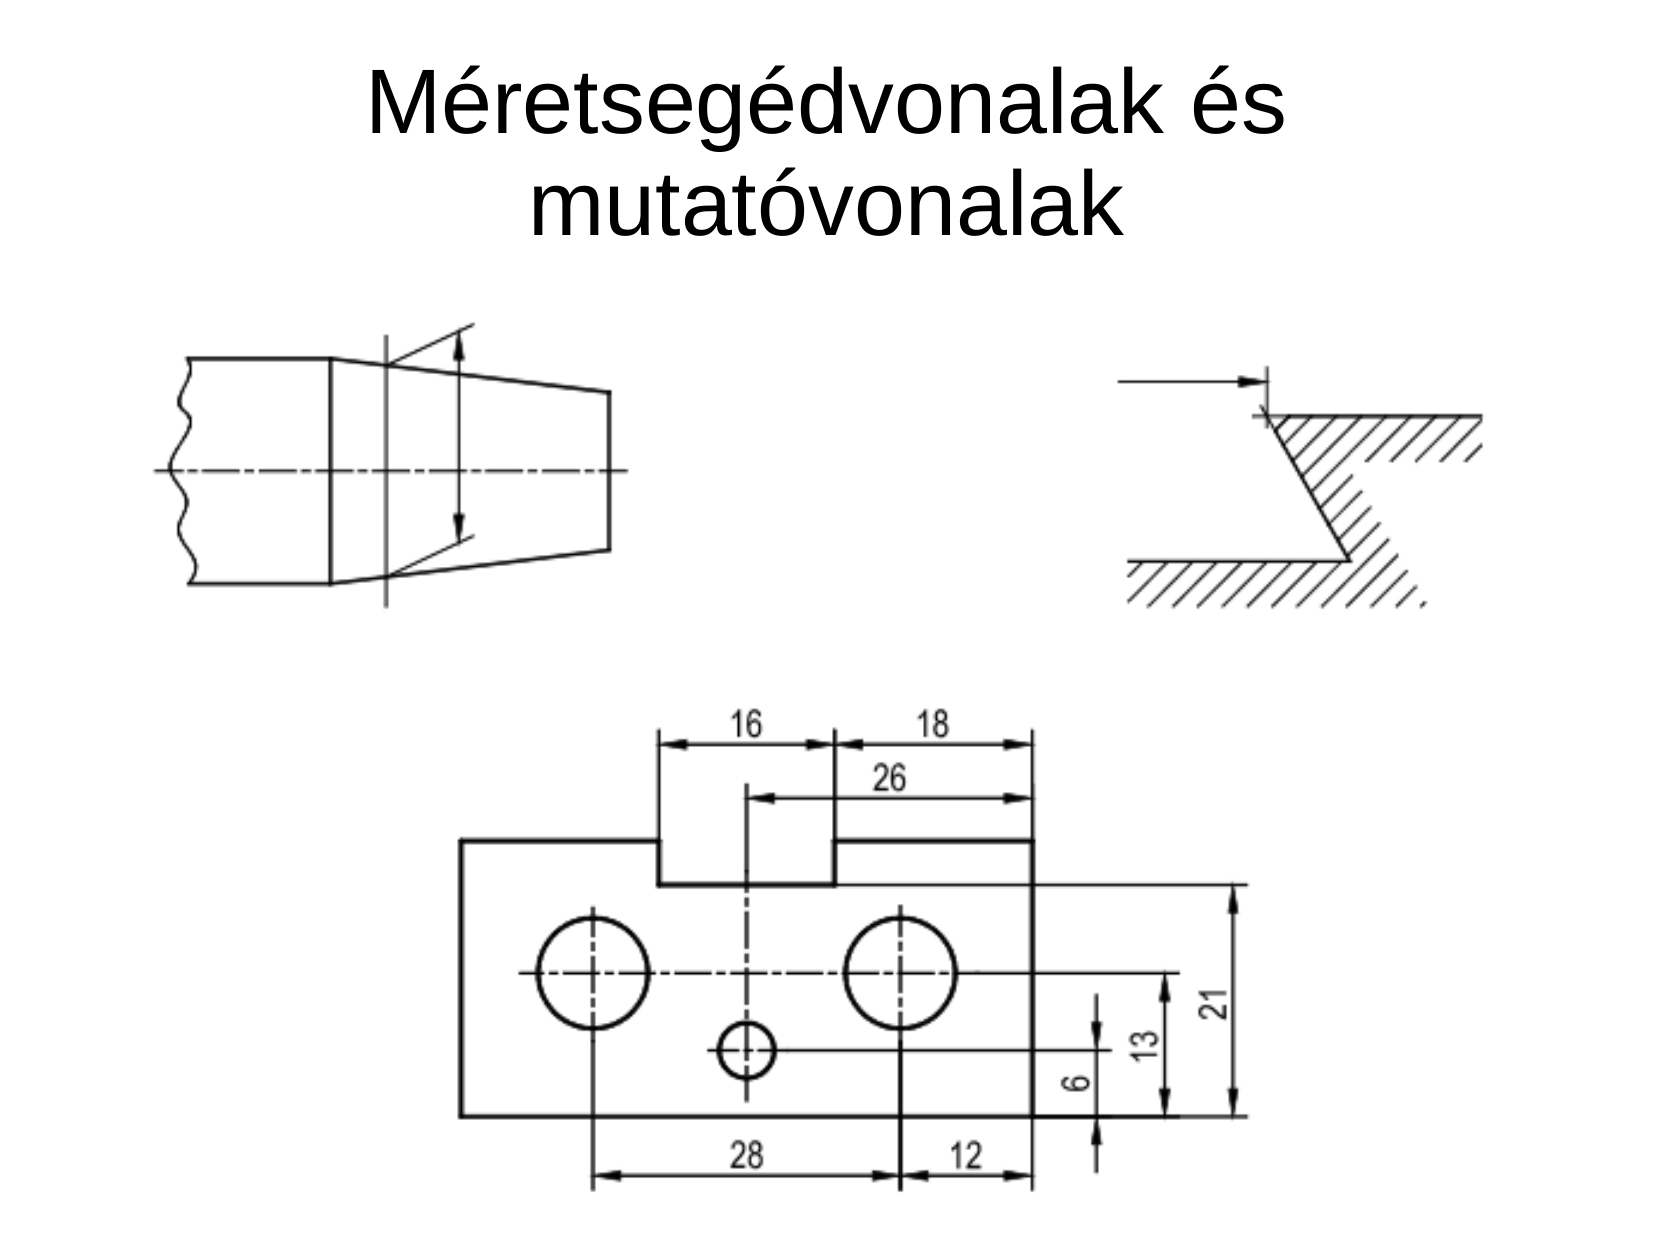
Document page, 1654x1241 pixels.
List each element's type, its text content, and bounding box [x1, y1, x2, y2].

title Méretsegédvonalak és mutatóvonalak [82, 49, 1571, 257]
picture [130, 242, 1507, 650]
picture [412, 684, 1276, 1241]
